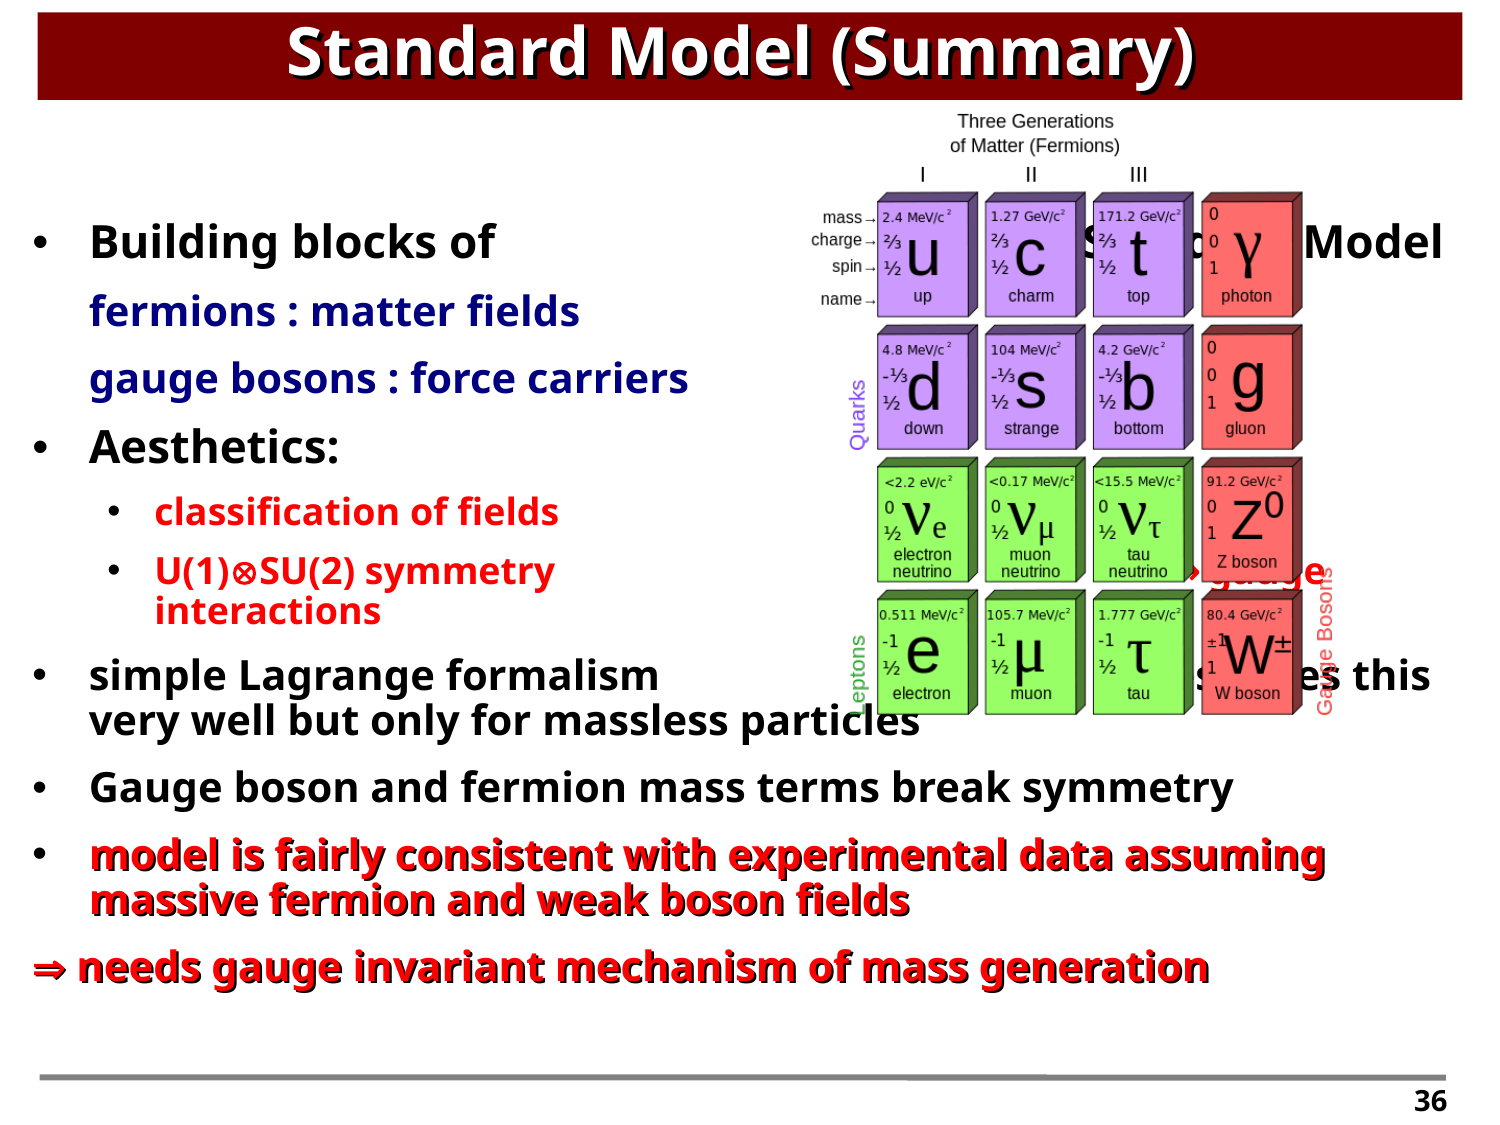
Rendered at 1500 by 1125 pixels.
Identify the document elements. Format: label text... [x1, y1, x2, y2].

picture [780, 97, 1360, 732]
list Building blocks of Standard Model fermions : matter fields gauge bosons : force carriers Aesthetics: classification of fields U(1)ÄSU(2) symmetry → gauge interactions simple Lagrange formalism describes this very well but only for massless particles Gauge boson and fermion mass terms break symmetry model is fairly consistent with experimental data assuming massive fermion and weak boson fields Þ needs gauge invariant mechanism of mass generation [17, 135, 1471, 1125]
title Standard Model (Summary) [41, 10, 1459, 98]
